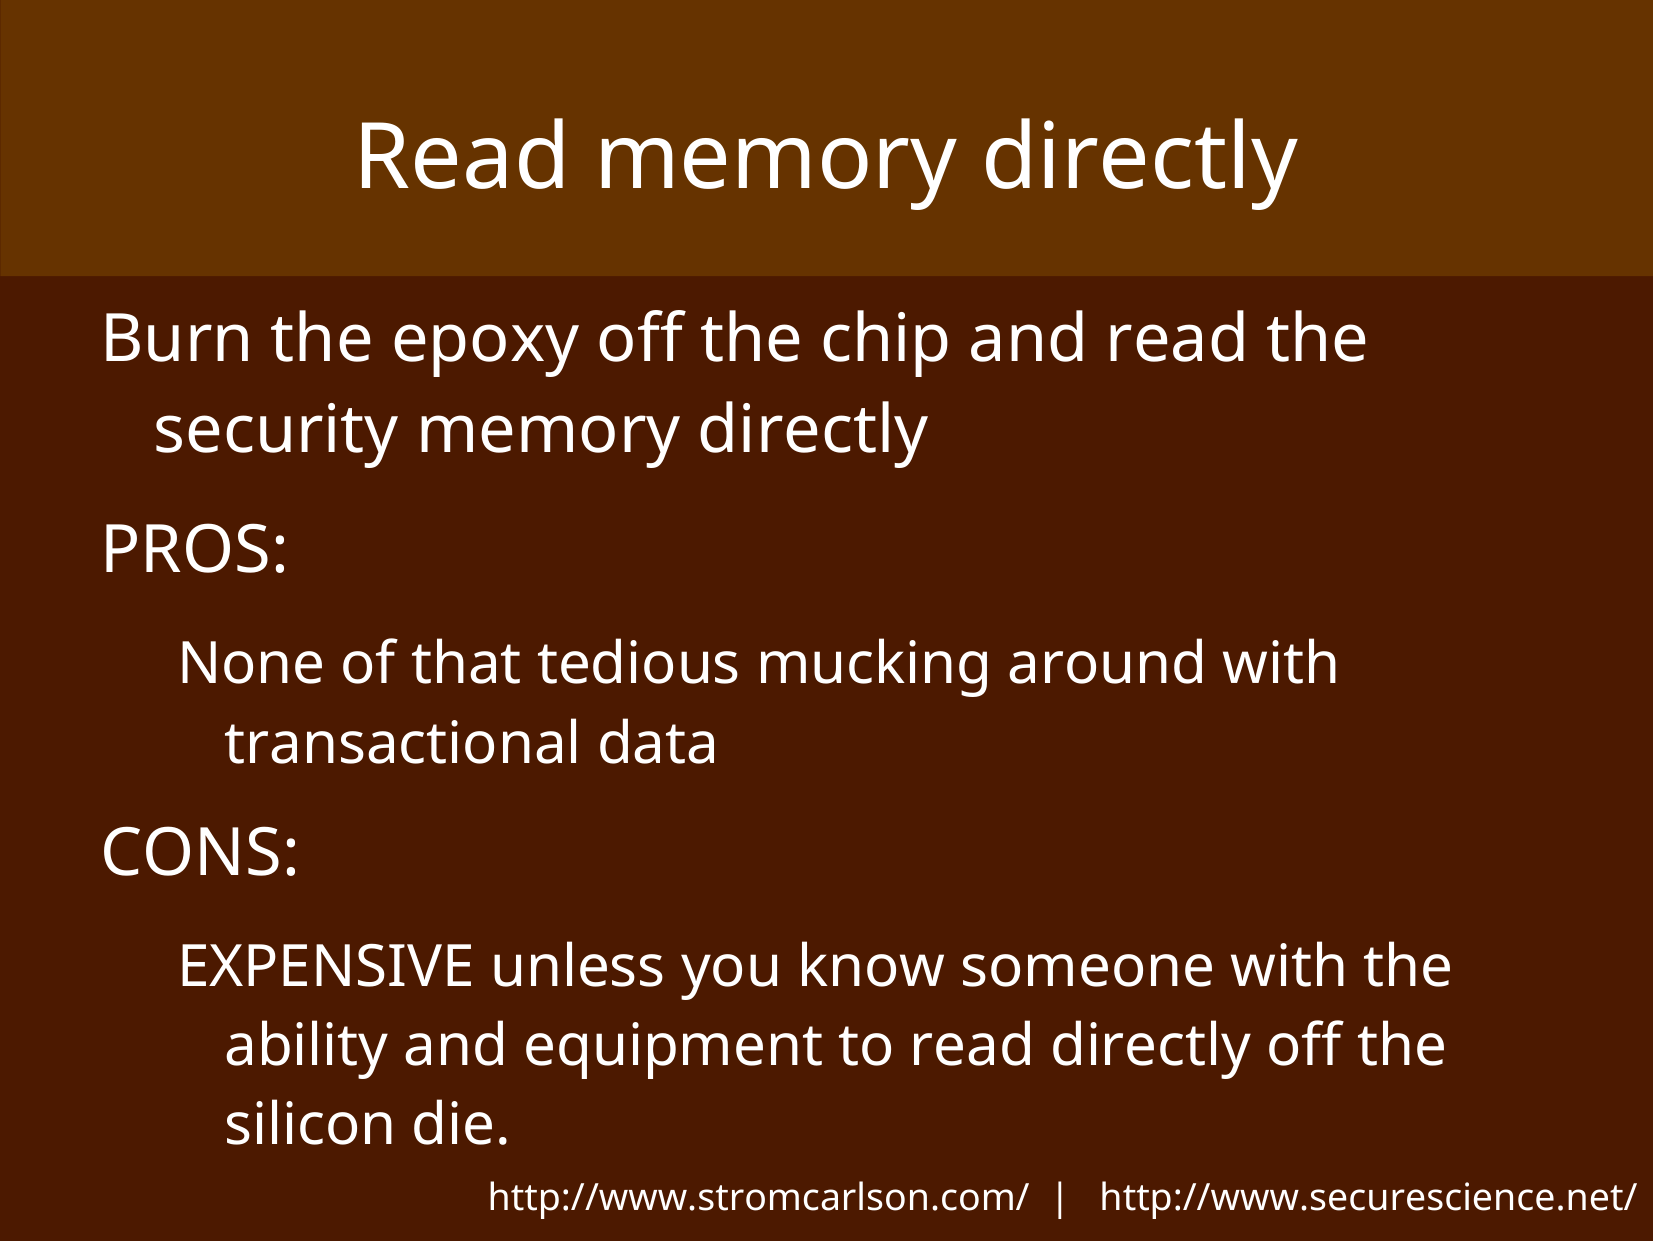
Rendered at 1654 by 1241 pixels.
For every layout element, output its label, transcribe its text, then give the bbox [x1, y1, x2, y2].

title Read memory directly [82, 49, 1571, 257]
list Burn the epoxy off the chip and read the security memory directly PROS: None of that tedious mucking around with transactional data CONS: EXPENSIVE unless you know someone with the ability and equipment to read directly off the silicon die. [82, 290, 1571, 1109]
